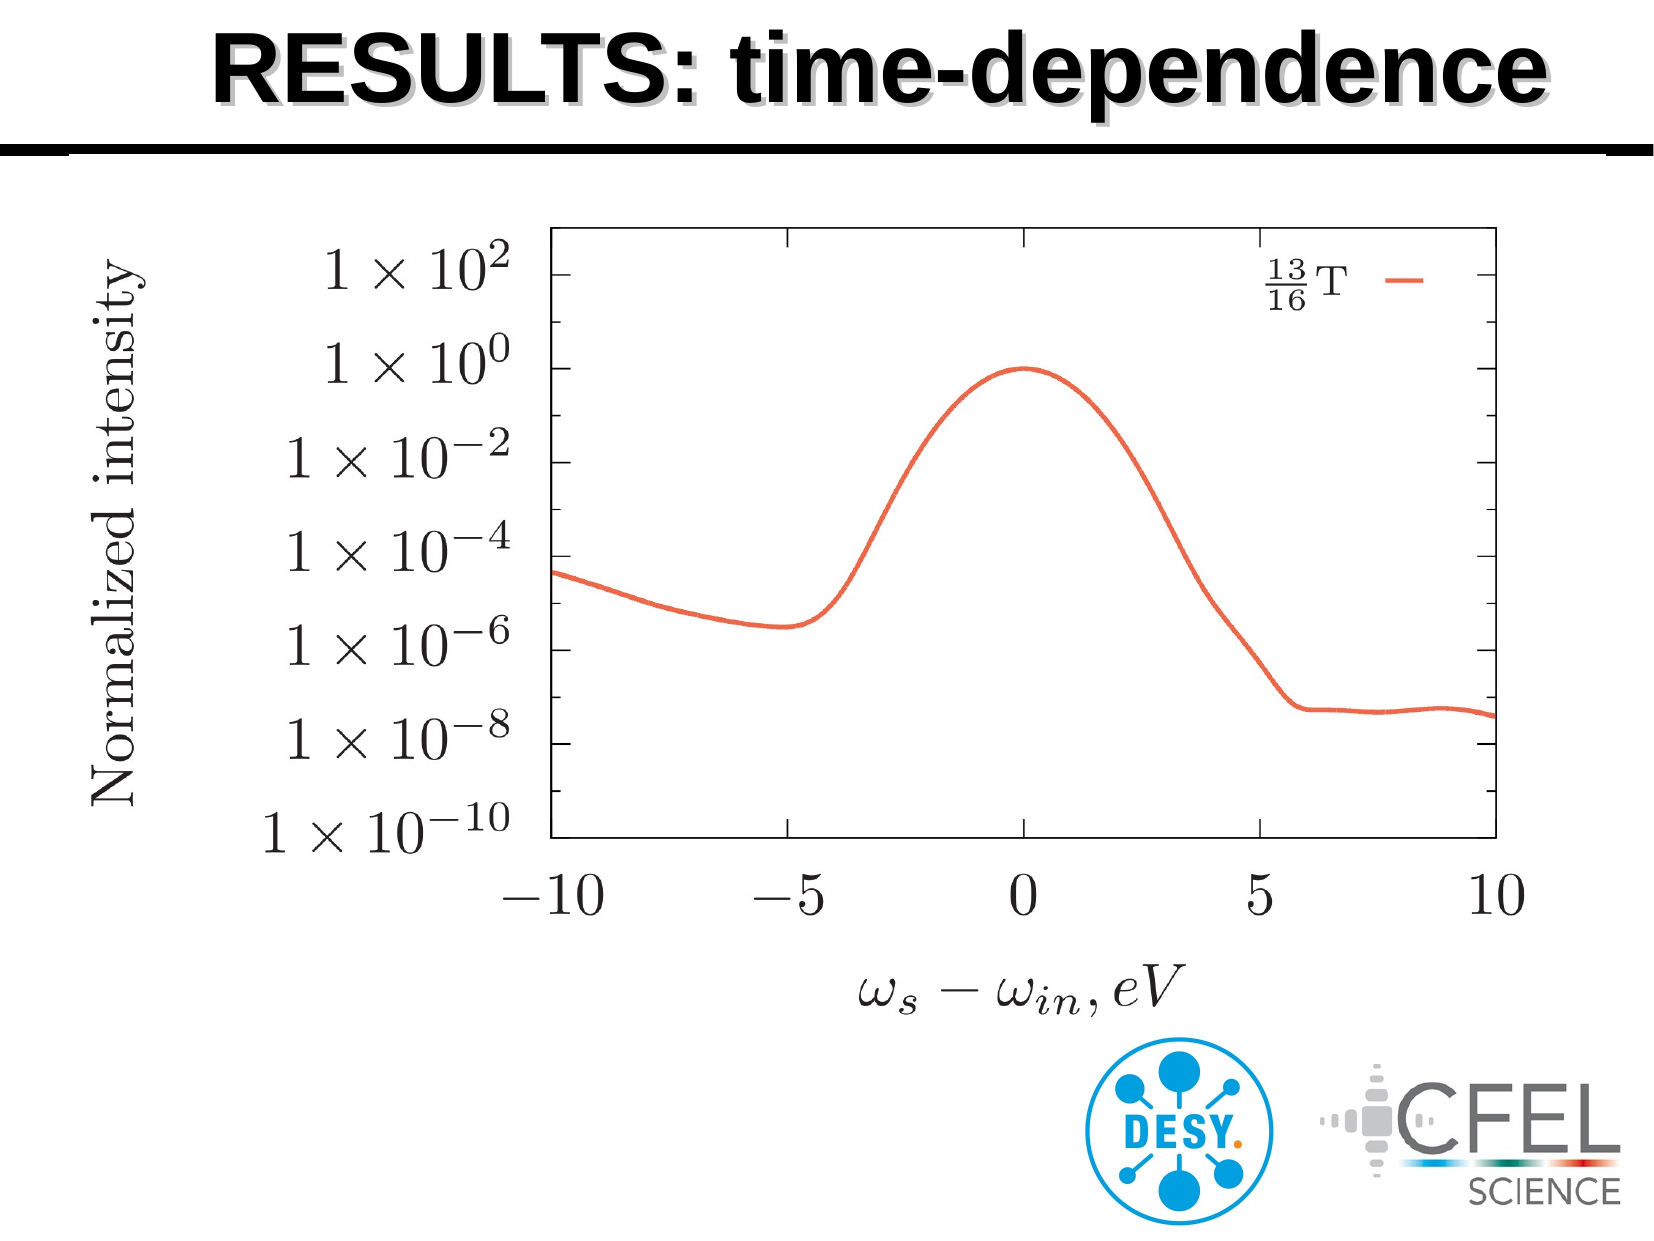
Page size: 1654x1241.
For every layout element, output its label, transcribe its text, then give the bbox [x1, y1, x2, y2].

title RESULTS: time-dependence [0, 0, 1654, 151]
picture [1320, 1064, 1621, 1213]
text_box [30, 8, 736, 247]
picture [69, 154, 1606, 1231]
